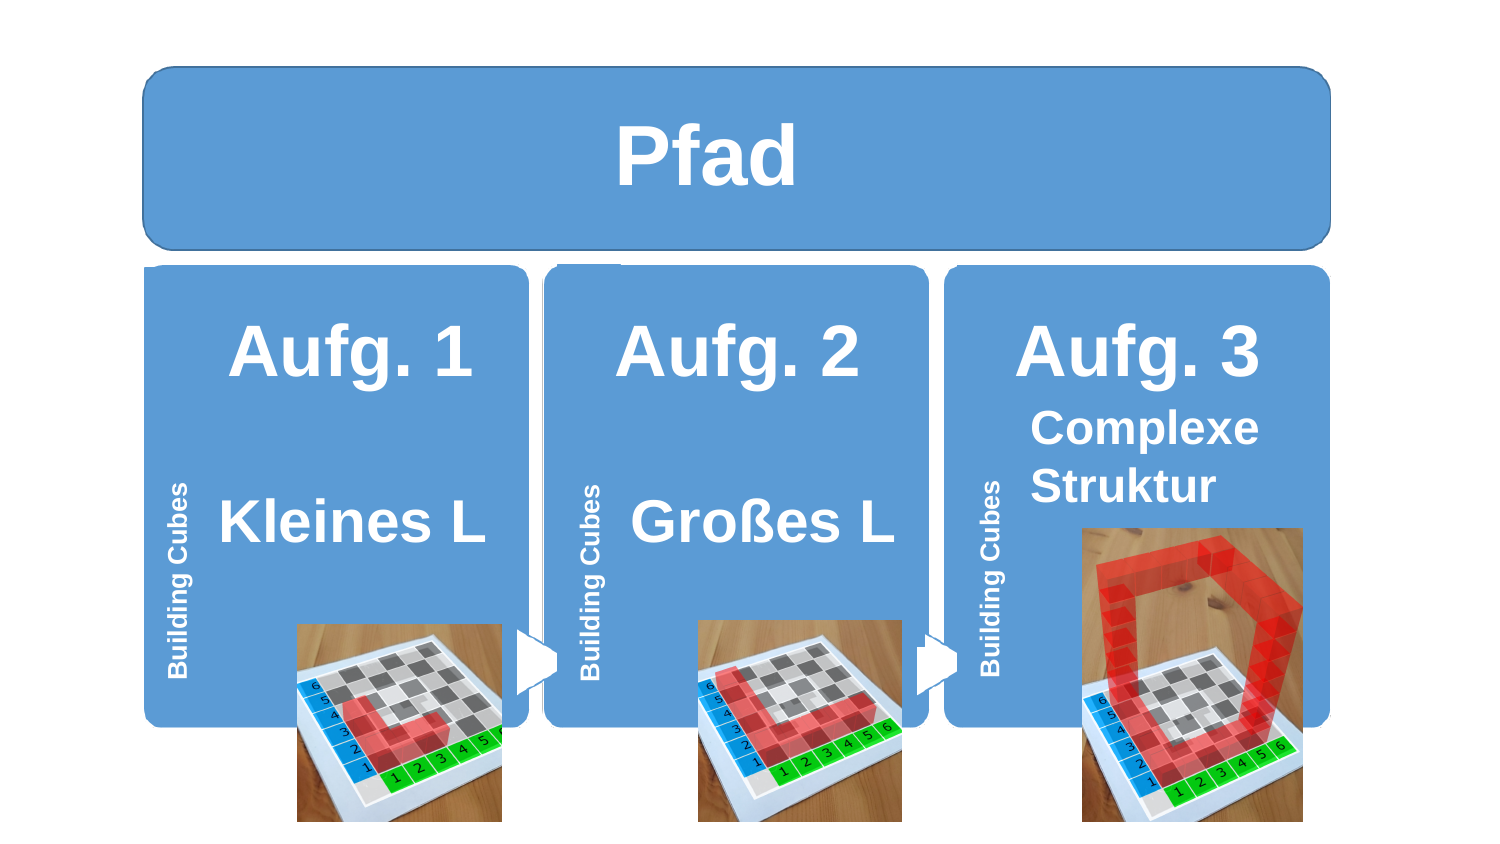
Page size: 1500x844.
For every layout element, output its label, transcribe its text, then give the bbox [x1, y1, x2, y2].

text_box Kleines L [203, 394, 512, 647]
text_box Pfad [599, 85, 975, 220]
text_box Aufg. 3 [999, 288, 1309, 407]
text_box Complexe Struktur [1015, 381, 1325, 589]
text_box Aufg. 1 [212, 288, 521, 407]
text_box Building Cubes [557, 264, 621, 698]
text_box Aufg. 2 [599, 288, 909, 407]
text_box Building Cubes [144, 268, 208, 696]
text_box Großes L [615, 394, 925, 647]
picture [137, 47, 1363, 844]
text_box Building Cubes [957, 265, 1021, 694]
